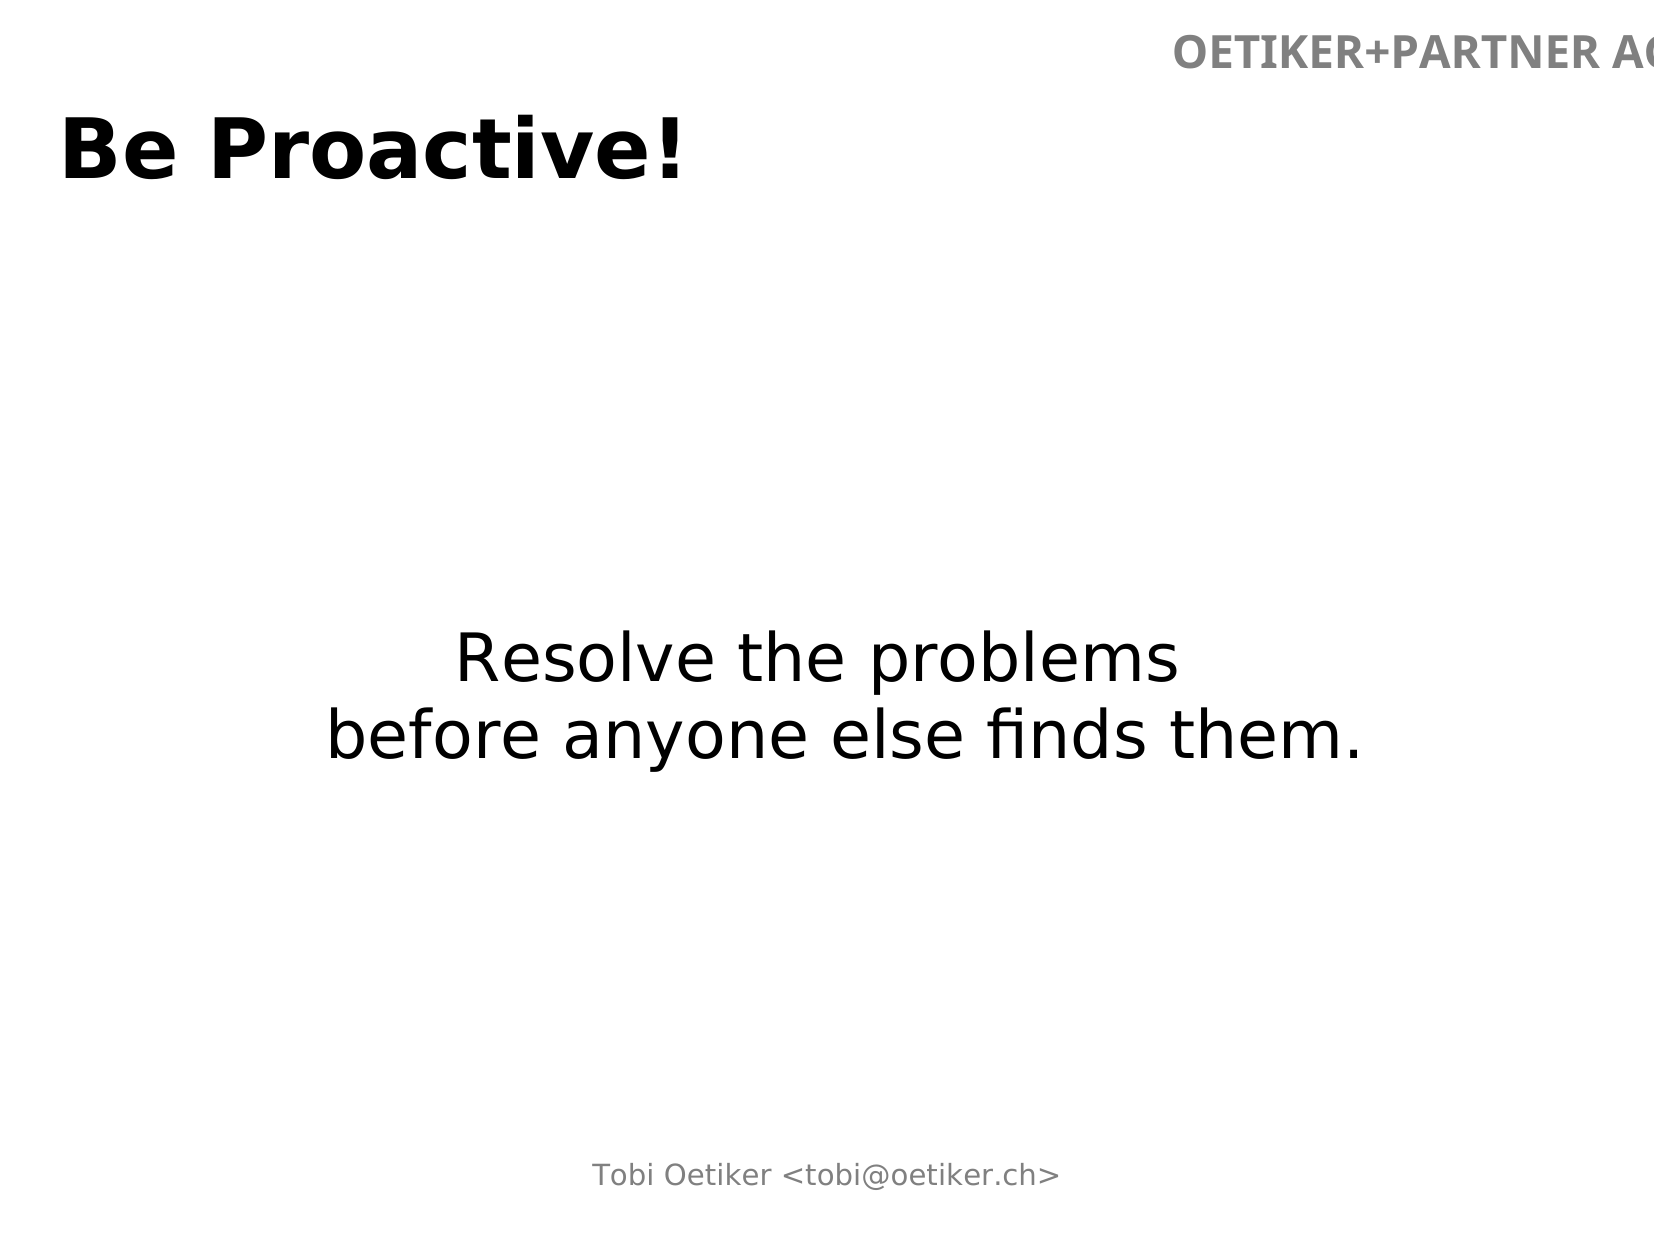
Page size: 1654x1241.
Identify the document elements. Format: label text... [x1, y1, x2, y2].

subtitle Resolve the problems before anyone else finds them. [50, 295, 1571, 1099]
title Be Proactive! [59, 75, 1607, 225]
